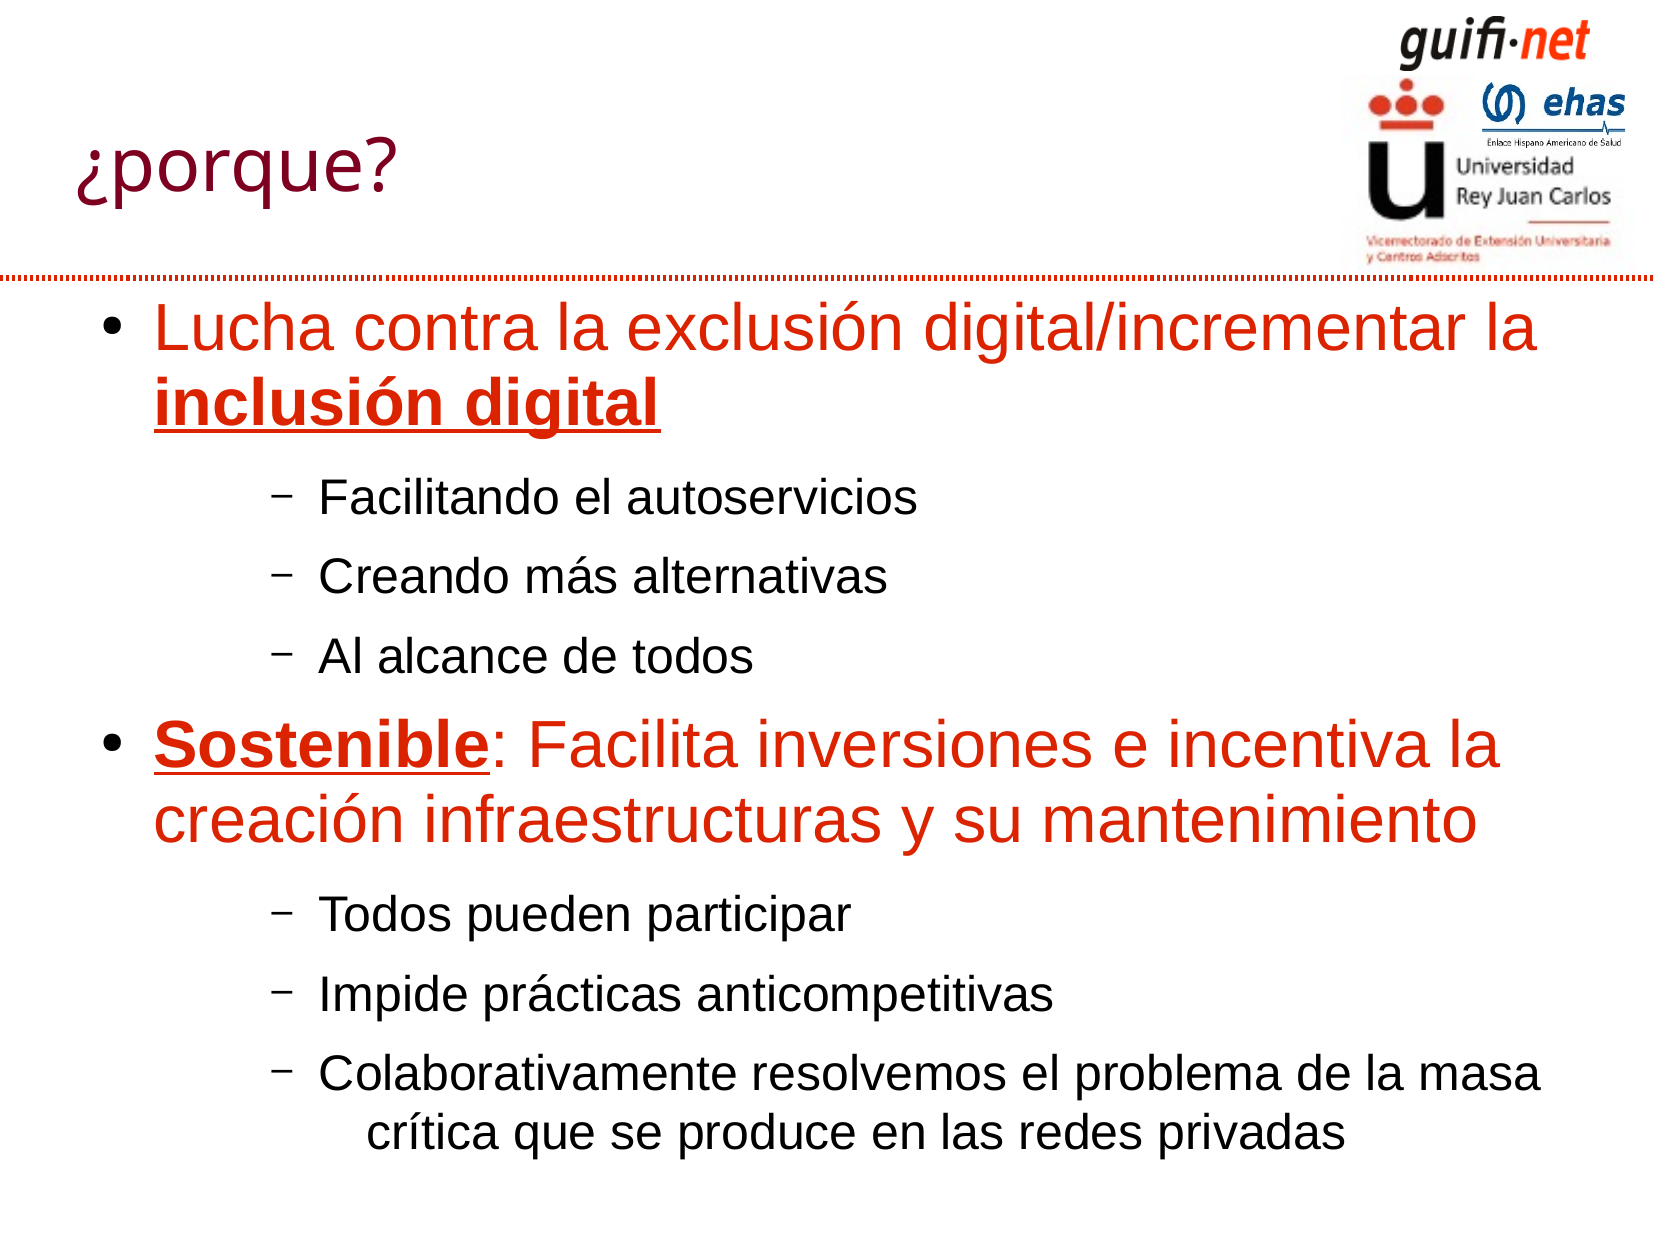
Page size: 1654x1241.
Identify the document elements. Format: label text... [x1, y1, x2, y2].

picture [1340, 75, 1636, 272]
title ¿porque? [76, 66, 1093, 259]
picture [1399, 16, 1590, 71]
list Lucha contra la exclusión digital/incrementar la inclusión digital Facilitando el autoservicios Creando más alternativas Al alcance de todos Sostenible: Facilita inversiones e incentiva la creación infraestructuras y su mantenimiento Todos pueden participar Impide prácticas anticompetitivas Colaborativamente resolvemos el problema de la masa crítica que se produce en las redes privadas [82, 290, 1571, 1241]
